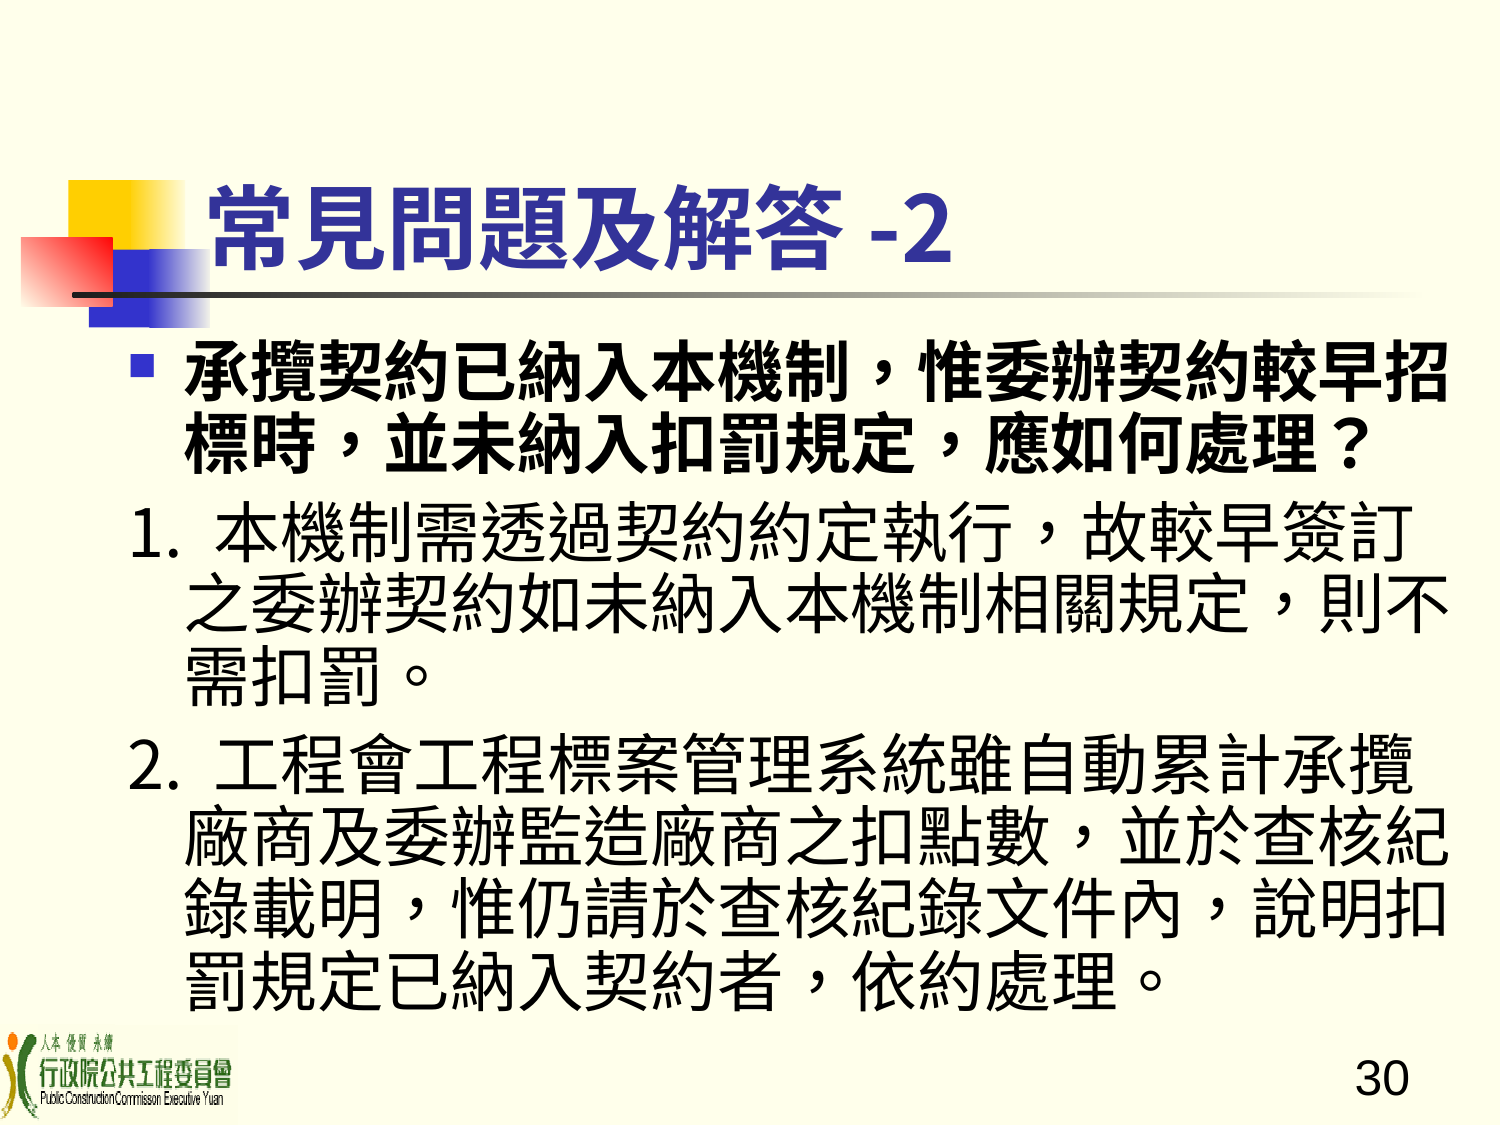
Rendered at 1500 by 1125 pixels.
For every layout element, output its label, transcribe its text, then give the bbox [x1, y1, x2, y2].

picture [0, 1024, 238, 1125]
list 承攬契約已納入本機制，惟委辦契約較早招標時，並未納入扣罰規定，應如何處理？ 1. 本機制需透過契約約定執行，故較早簽訂之委辦契約如未納入本機制相關規定，則不需扣罰。 2. 工程會工程標案管理系統雖自動累計承攬廠商及委辦監造廠商之扣點數，並於查核紀錄載明，惟仍請於查核紀錄文件內，說明扣罰規定已納入契約者，依約處理。 [112, 330, 1469, 1063]
title 常見問題及解答-2 [188, 101, 1468, 289]
